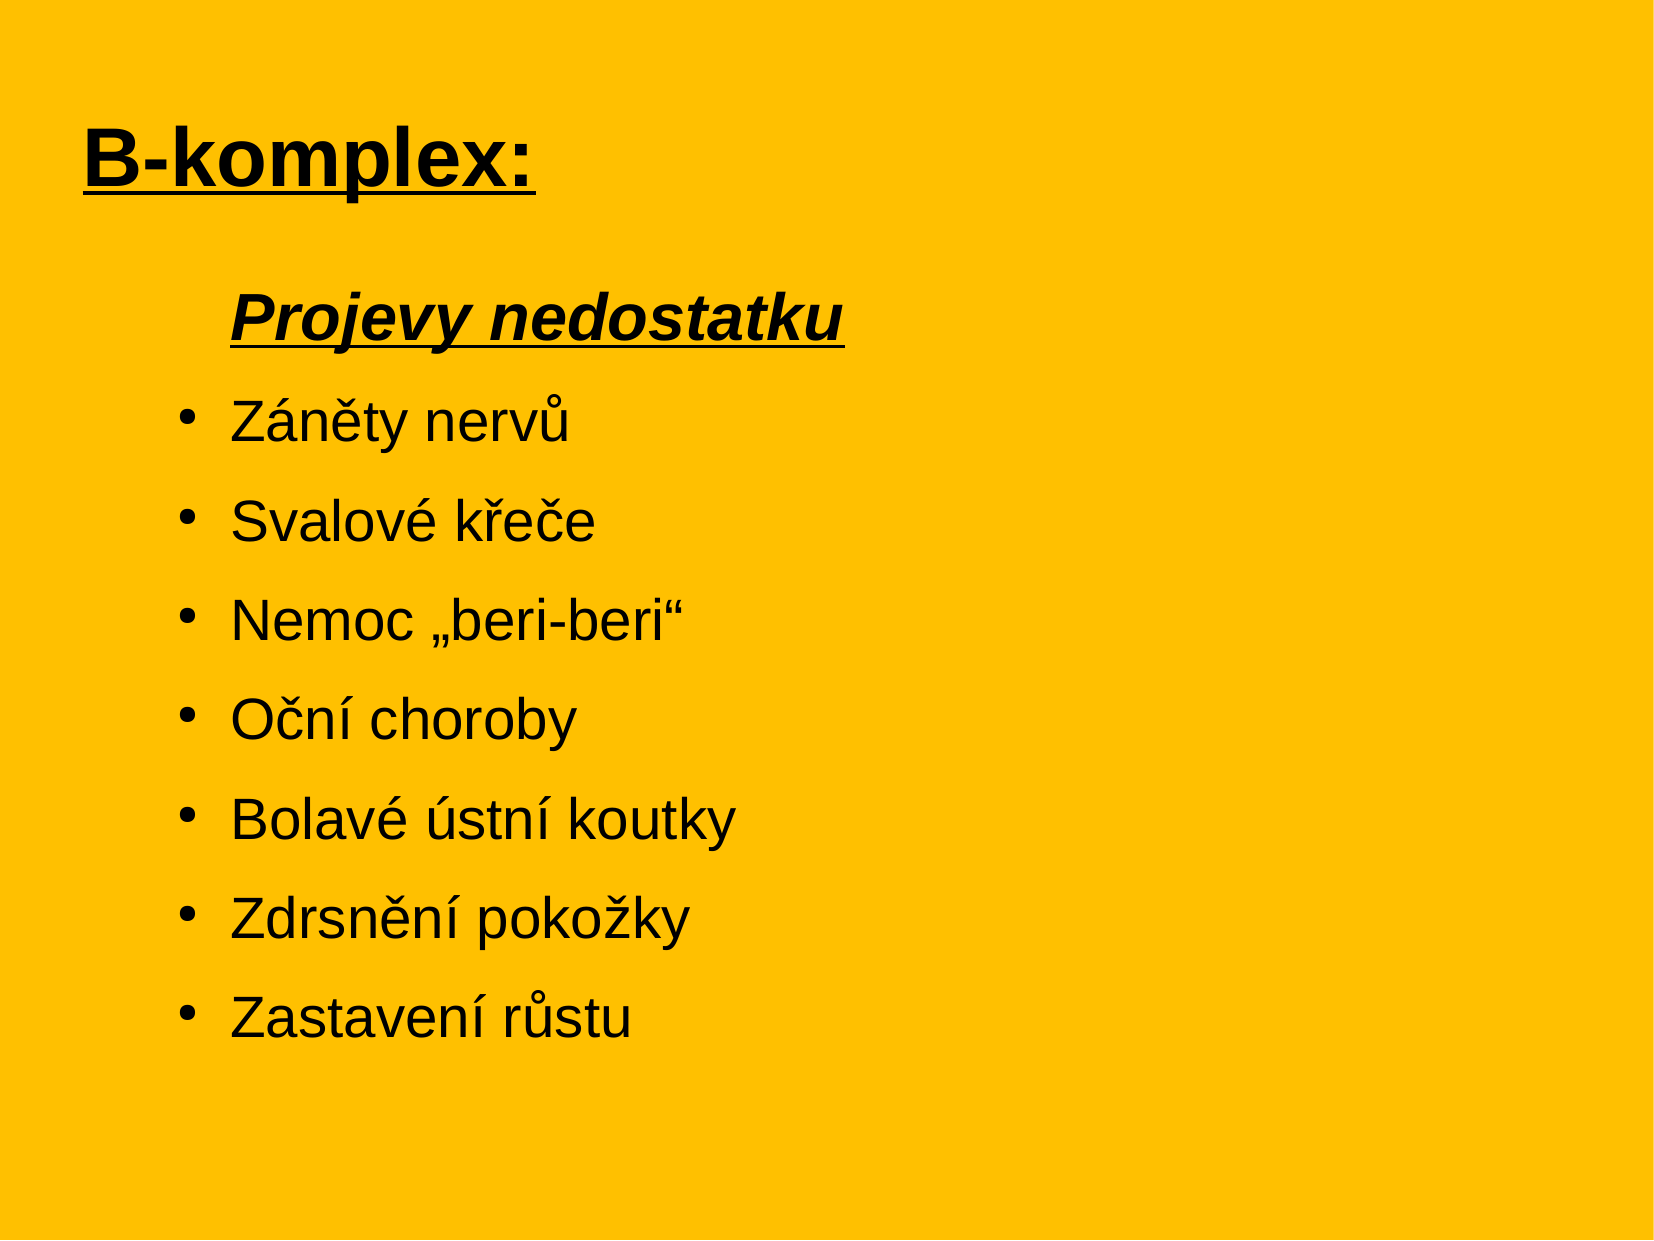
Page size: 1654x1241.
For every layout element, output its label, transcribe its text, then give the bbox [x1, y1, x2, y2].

title B-komplex: [82, 49, 1571, 257]
list Projevy nedostatku Záněty nervů Svalové křeče Nemoc „beri-beri“ Oční choroby Bolavé ústní koutky Zdrsnění pokožky Zastavení růstu [141, 274, 1241, 1093]
